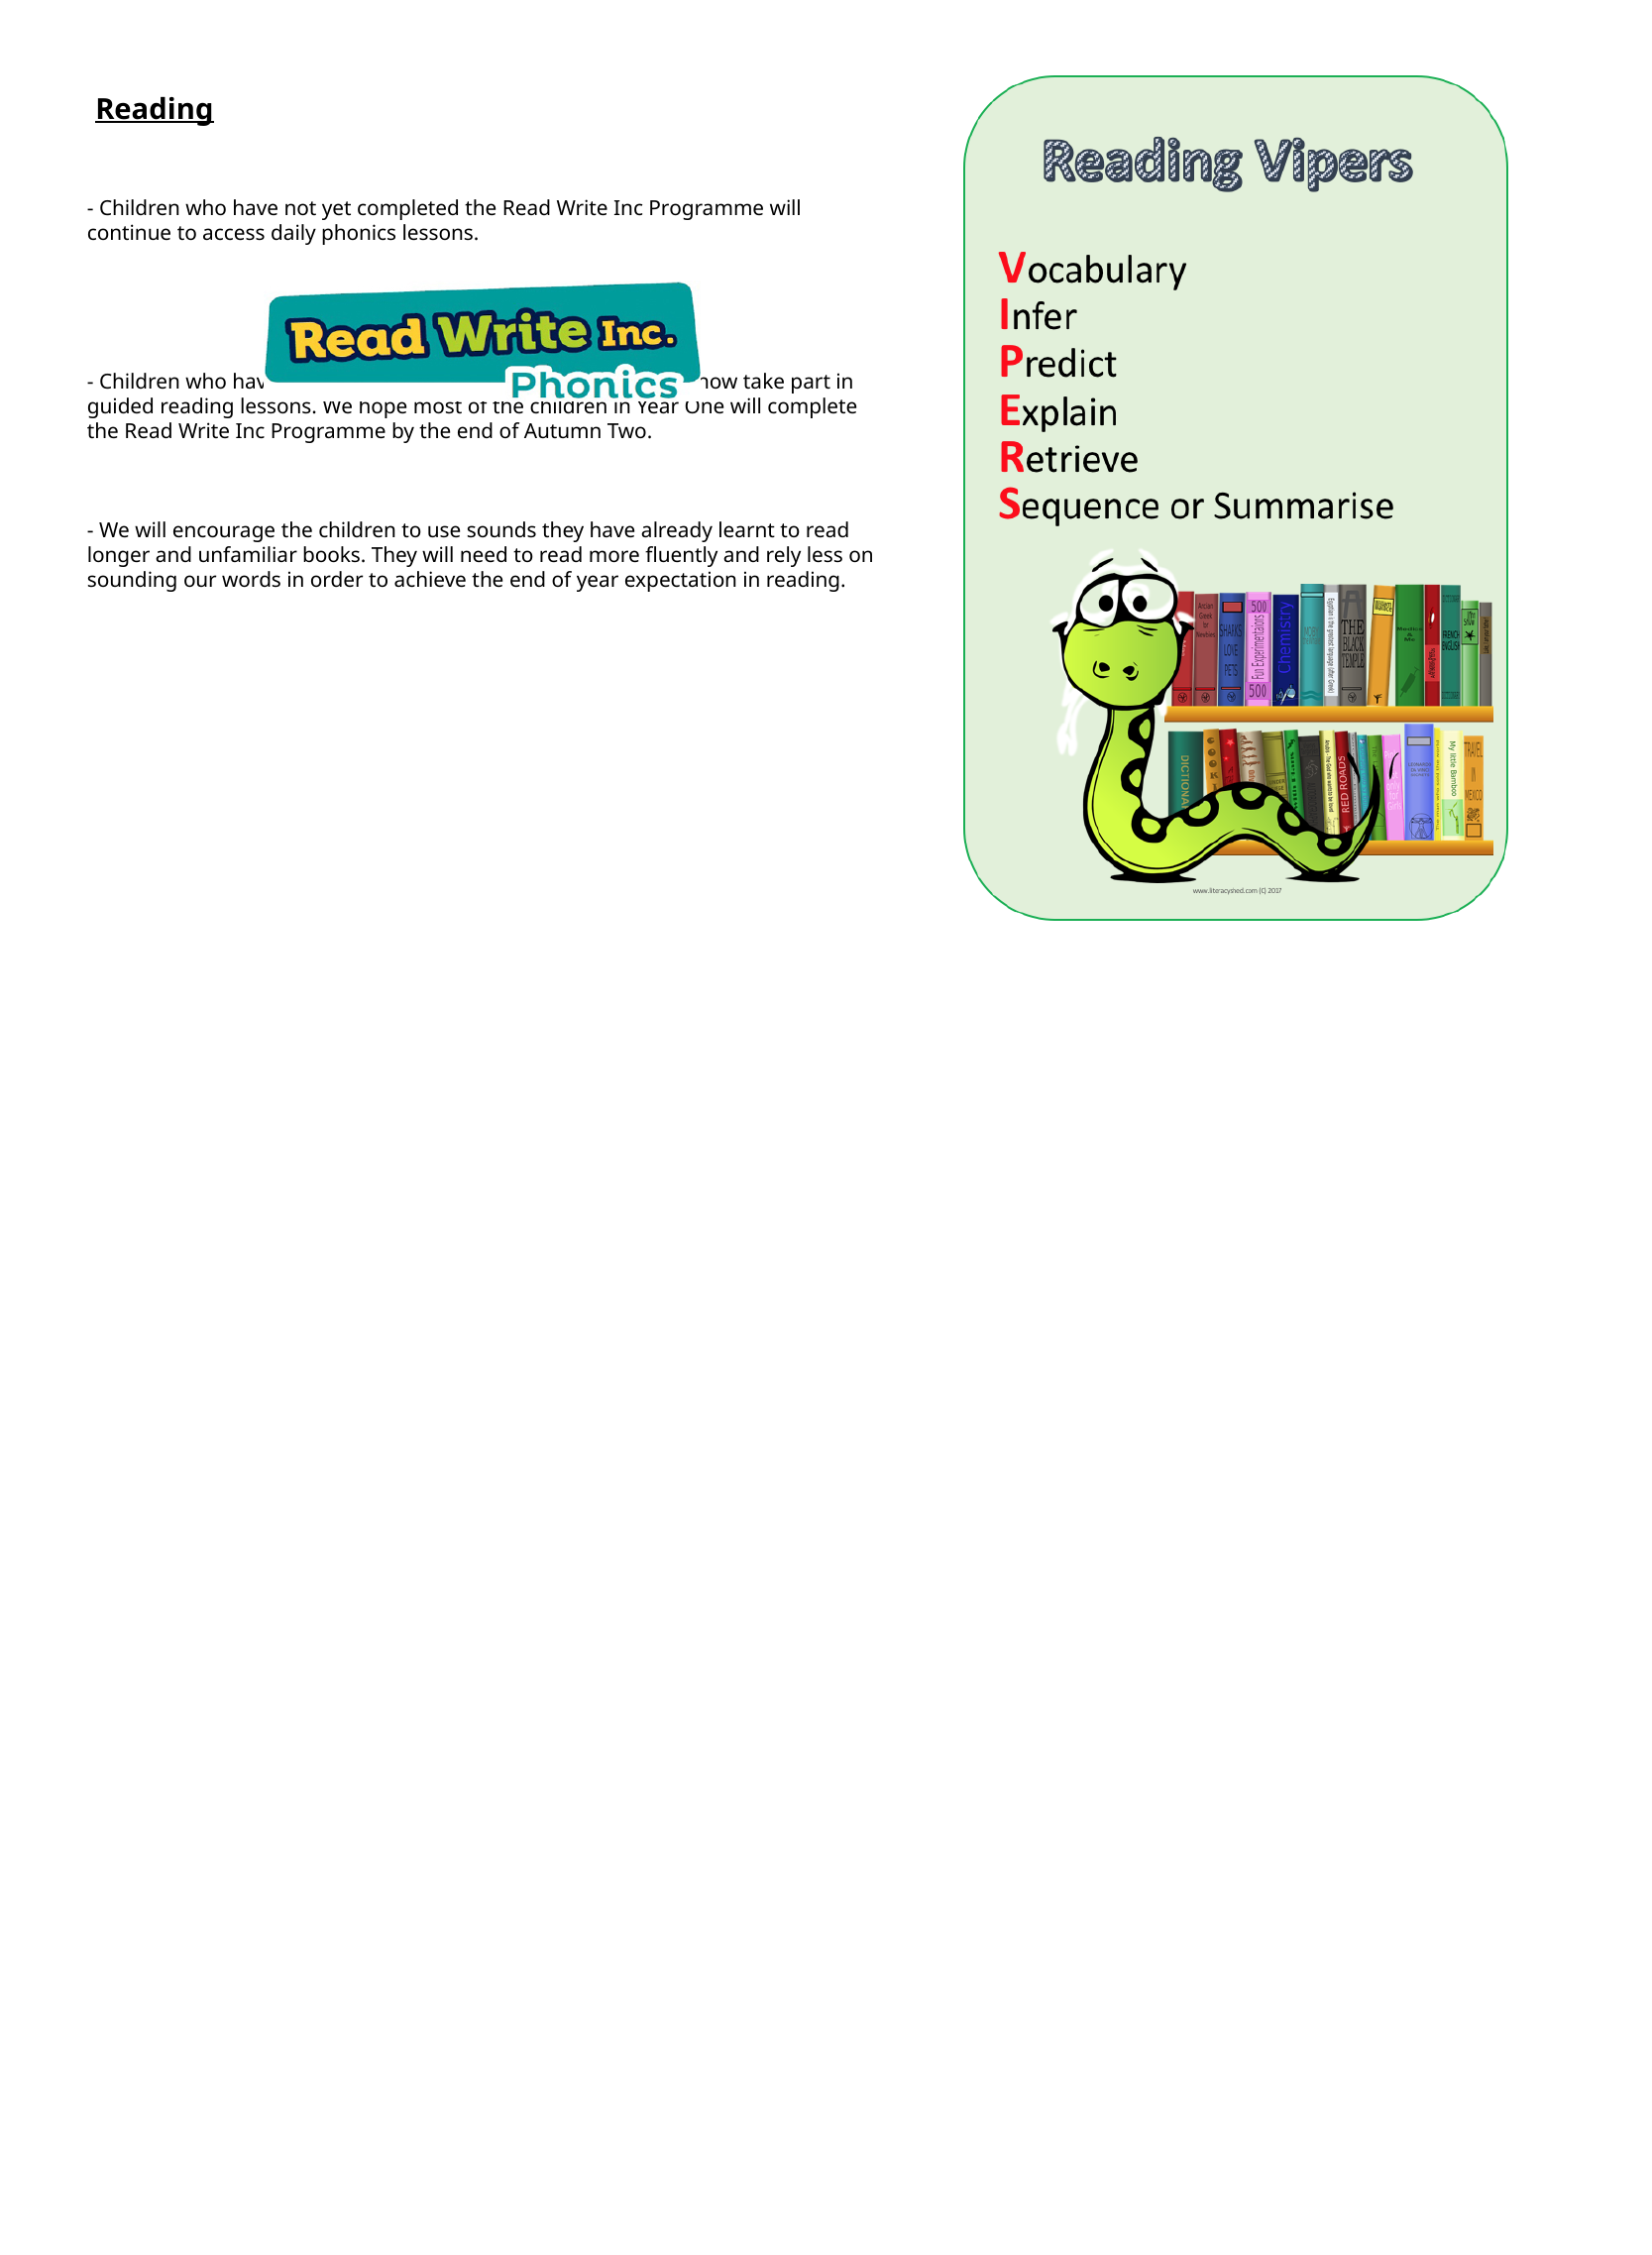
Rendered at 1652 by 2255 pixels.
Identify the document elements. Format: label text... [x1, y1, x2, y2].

picture [947, 67, 1535, 930]
text_box - Children who have not yet completed the Read Write Inc Programme will continue to access daily phonics lessons. - Children who have completed Read Write Inc Programme will now take part in guided reading lessons. We hope most of the children in Year One will complete the Read Write Inc Programme by the end of Autumn Two. - We will encourage the children to use sounds they have already learnt to read longer and unfamiliar books. They will need to read more fluently and rely less on sounding our words in order to achieve the end of year expectation in reading. [71, 187, 890, 604]
text_box Reading [80, 82, 333, 133]
picture [264, 281, 701, 401]
